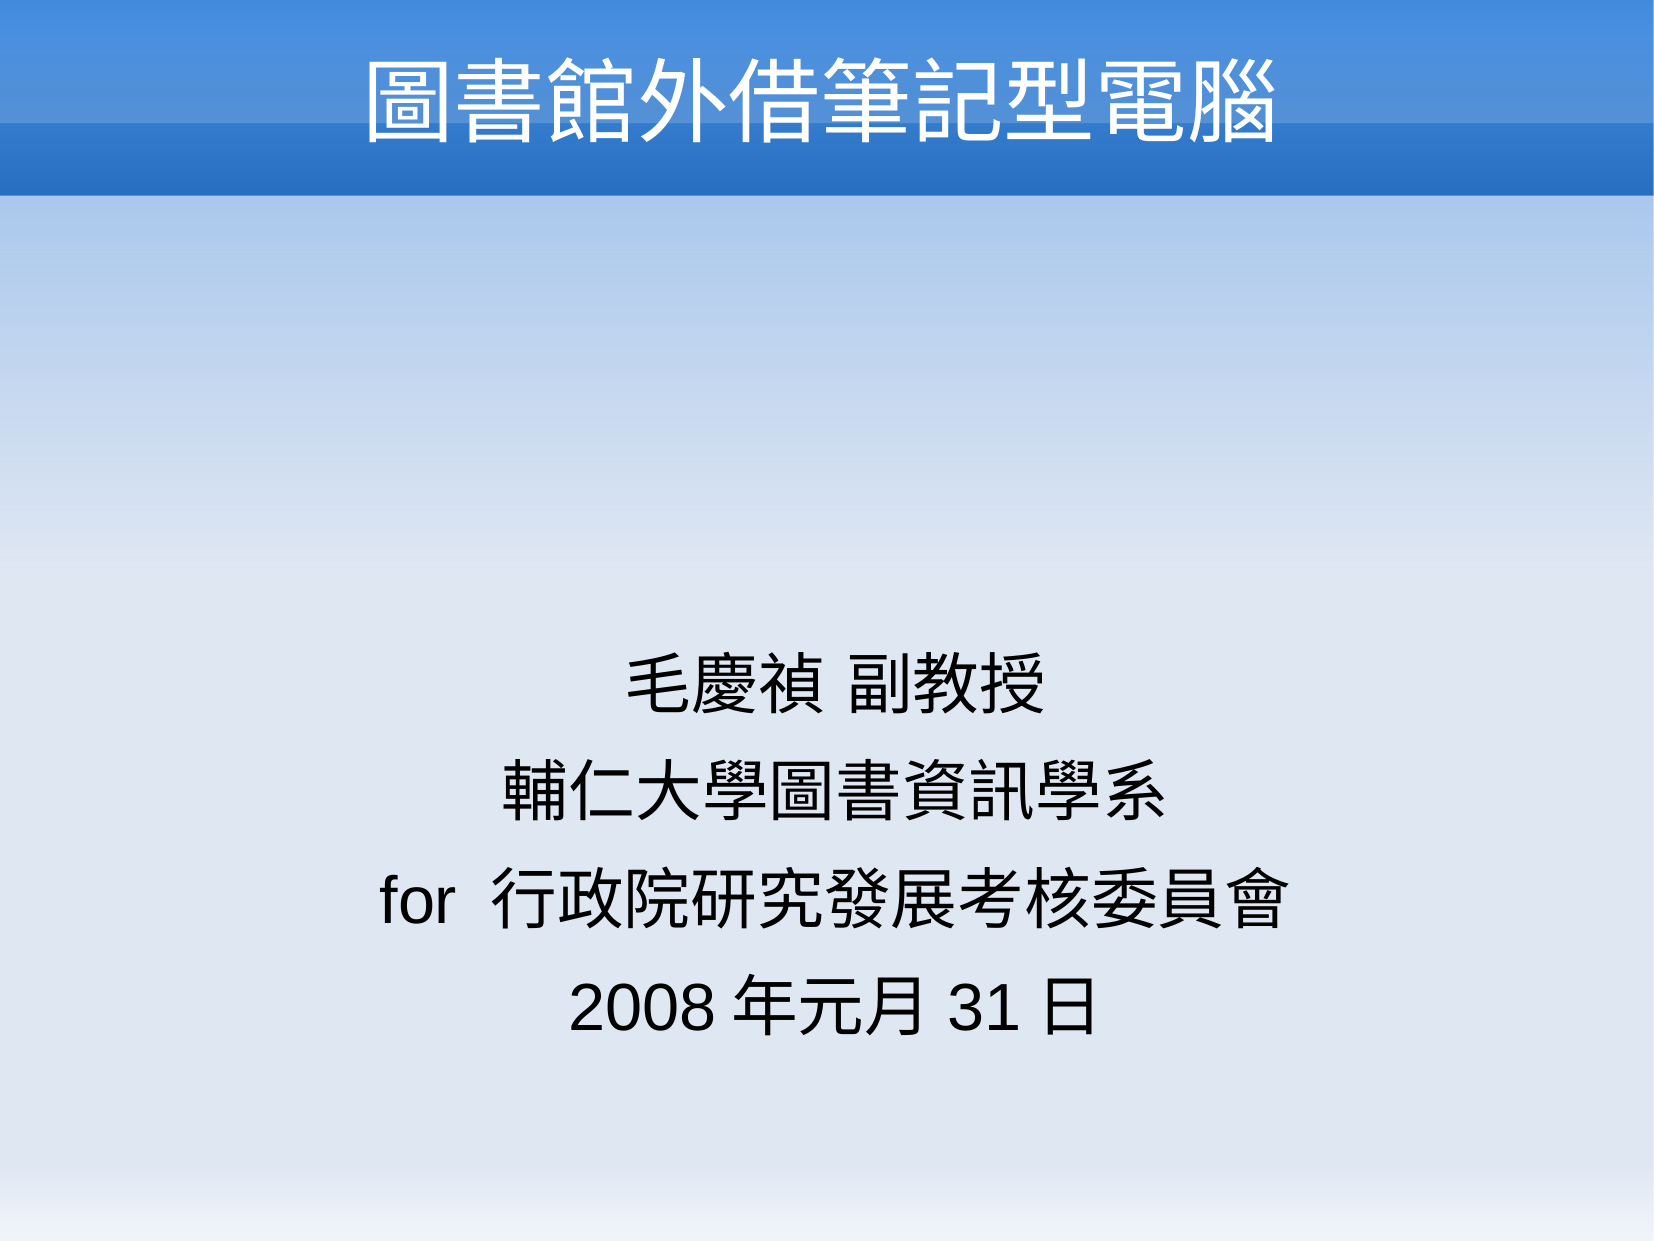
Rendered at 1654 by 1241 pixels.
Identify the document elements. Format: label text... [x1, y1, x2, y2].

picture [0, 0, 1654, 1241]
title 圖書館外借筆記型電腦 [76, 0, 1565, 208]
list 毛慶禎 副教授 輔仁大學圖書資訊學系 for 行政院研究發展考核委員會 2008年元月31日 [82, 290, 1571, 1109]
